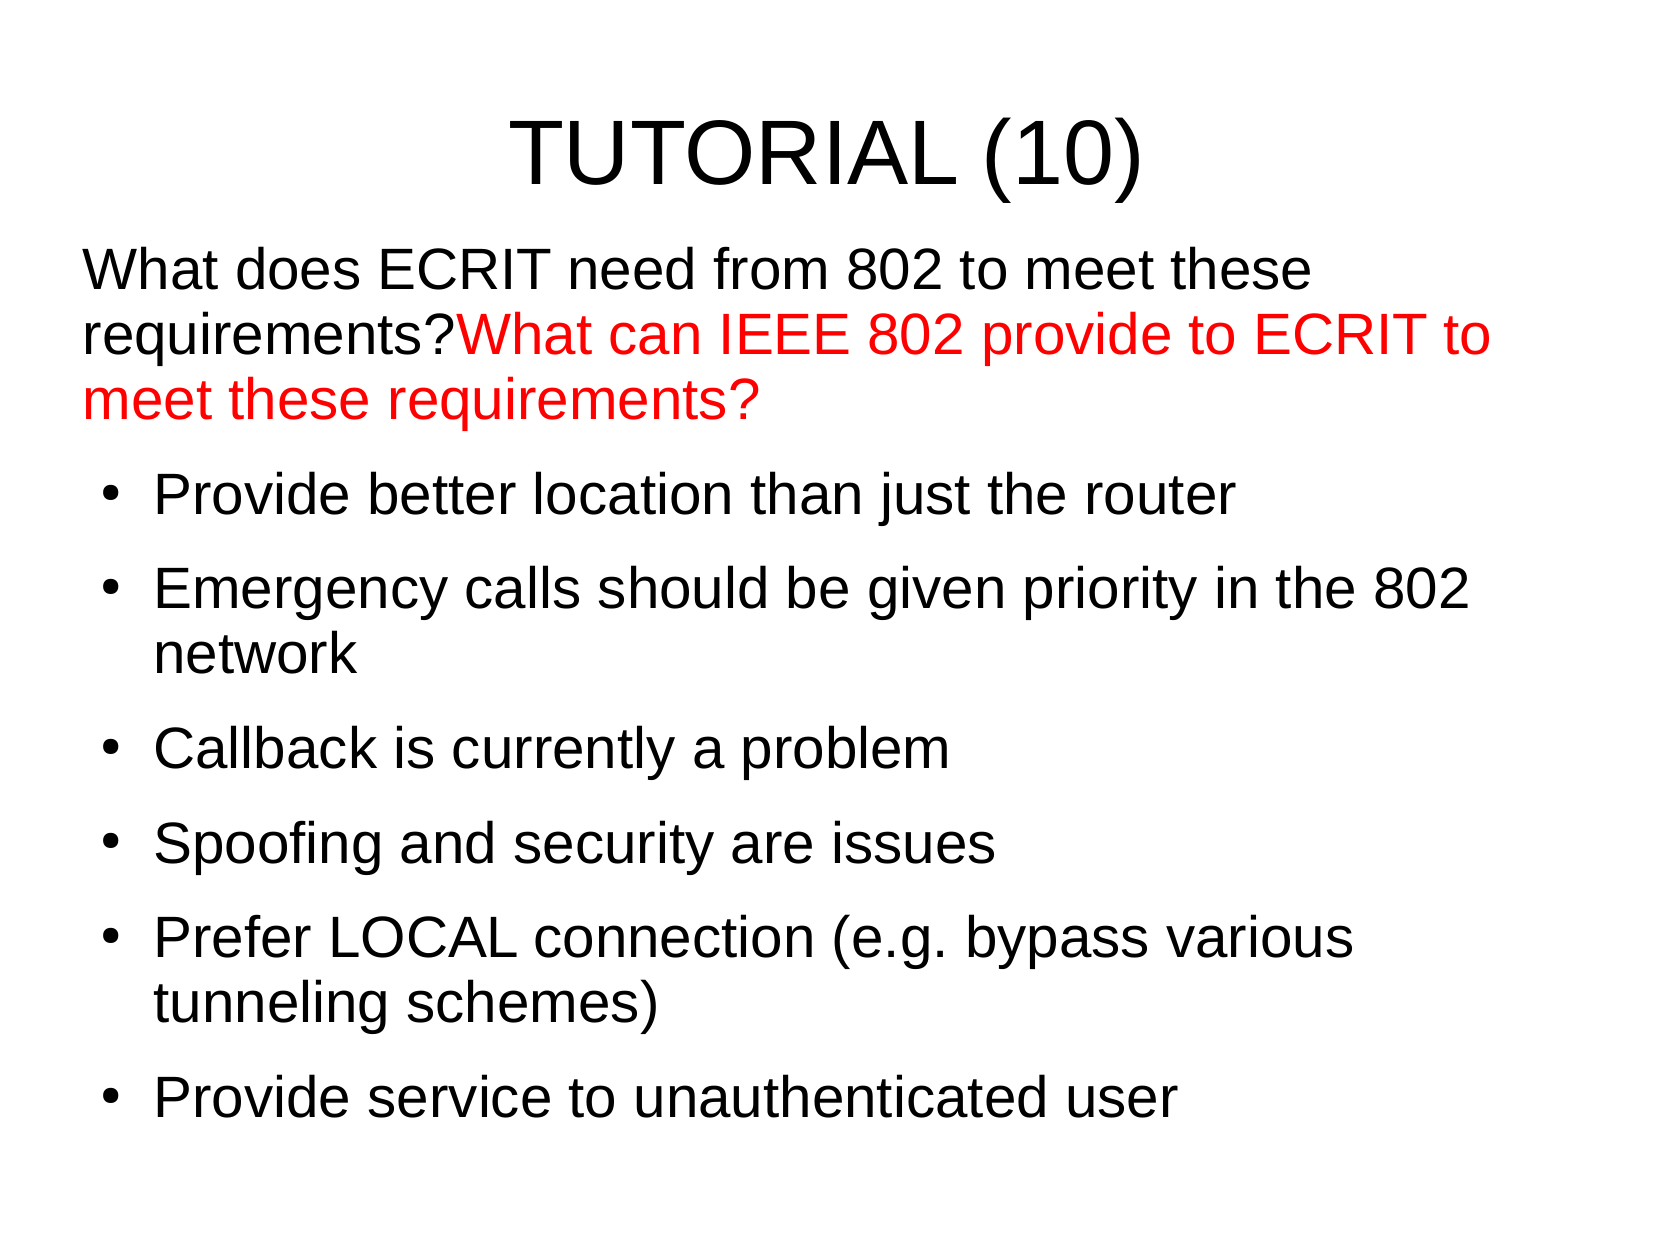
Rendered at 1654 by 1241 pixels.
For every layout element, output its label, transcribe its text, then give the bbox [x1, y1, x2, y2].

list What does ECRIT need from 802 to meet these requirements?What can IEEE 802 provide to ECRIT to meet these requirements? Provide better location than just the router Emergency calls should be given priority in the 802 network Callback is currently a problem Spoofing and security are issues Prefer LOCAL connection (e.g. bypass various tunneling schemes) Provide service to unauthenticated user [82, 237, 1571, 1130]
title TUTORIAL (10) [82, 56, 1571, 237]
